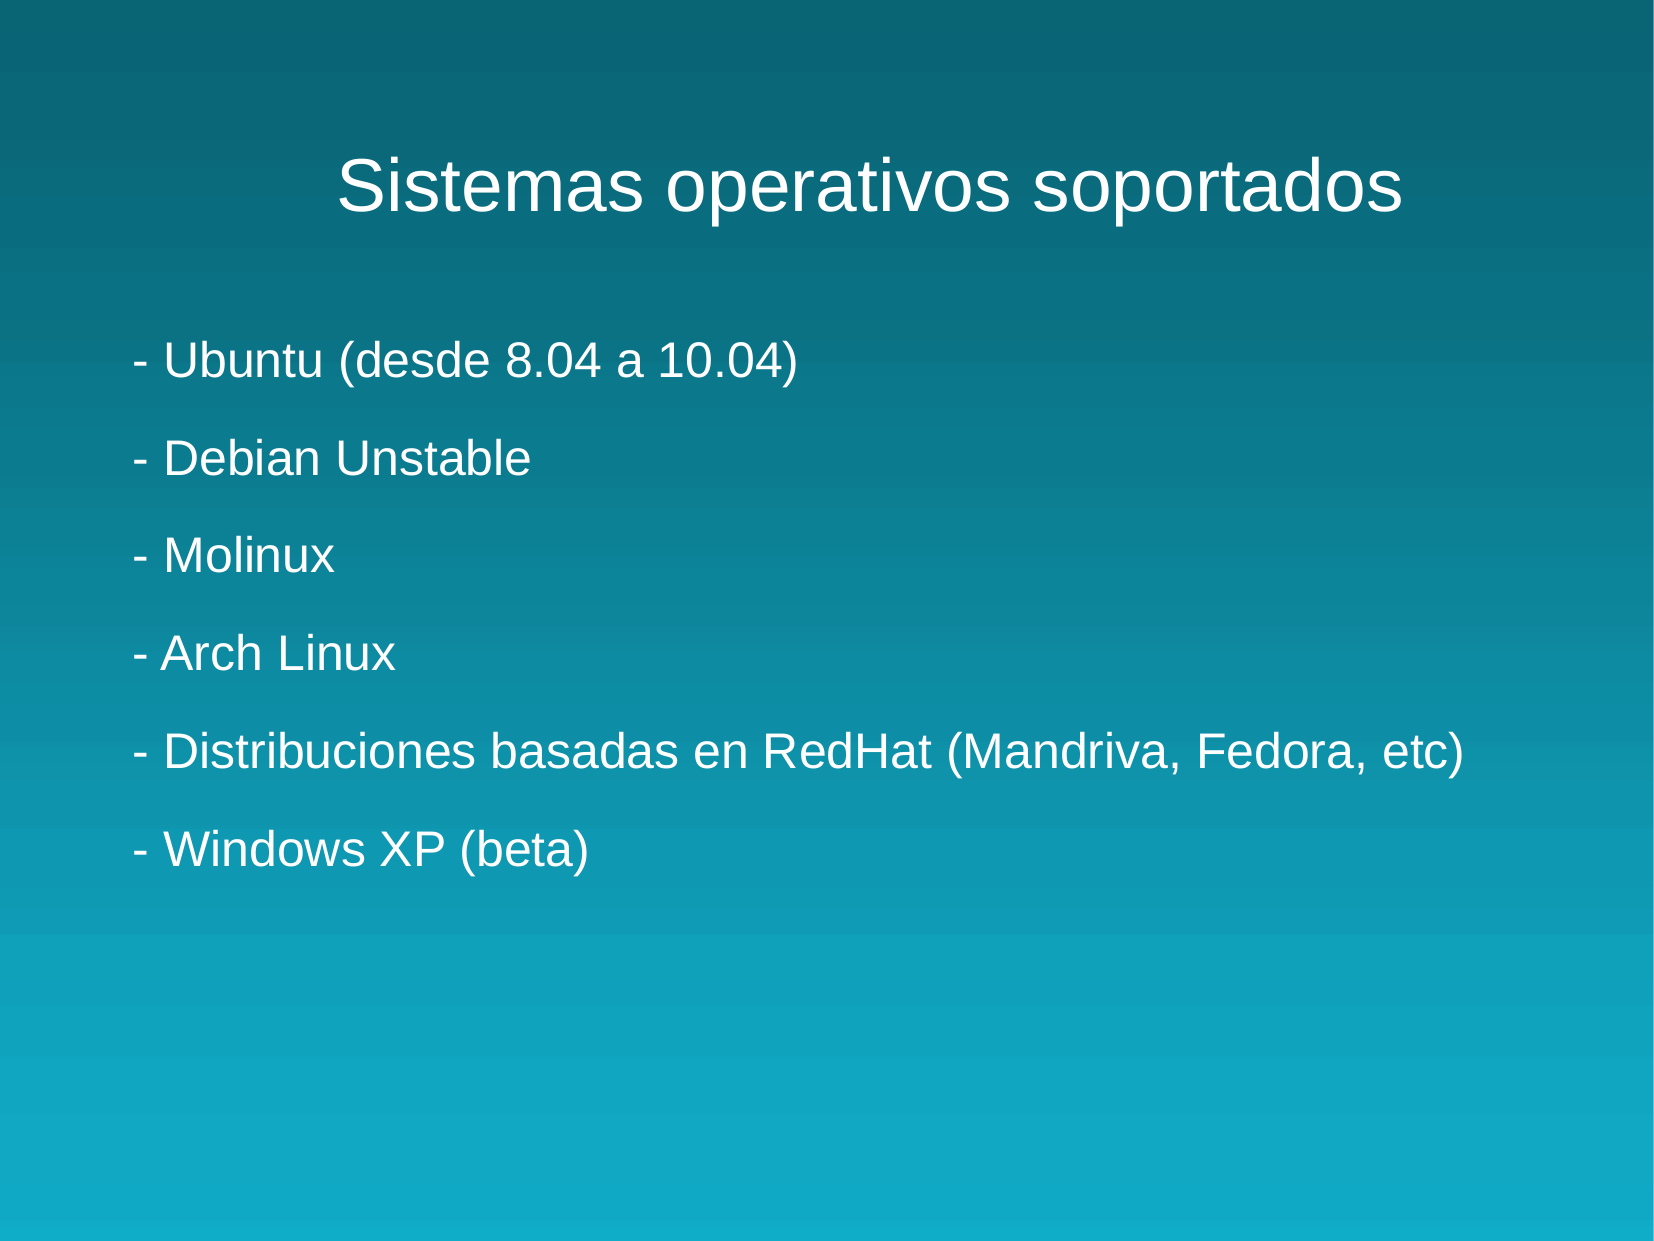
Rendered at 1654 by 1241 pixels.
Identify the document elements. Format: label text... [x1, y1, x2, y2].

text_box - Ubuntu (desde 8.04 a 10.04) - Debian Unstable - Molinux - Arch Linux - Distribuciones basadas en RedHat (Mandriva, Fedora, etc) - Windows XP (beta) [118, 324, 1595, 885]
text_box Sistemas operativos soportados [321, 136, 1420, 236]
picture [0, 0, 1654, 1241]
